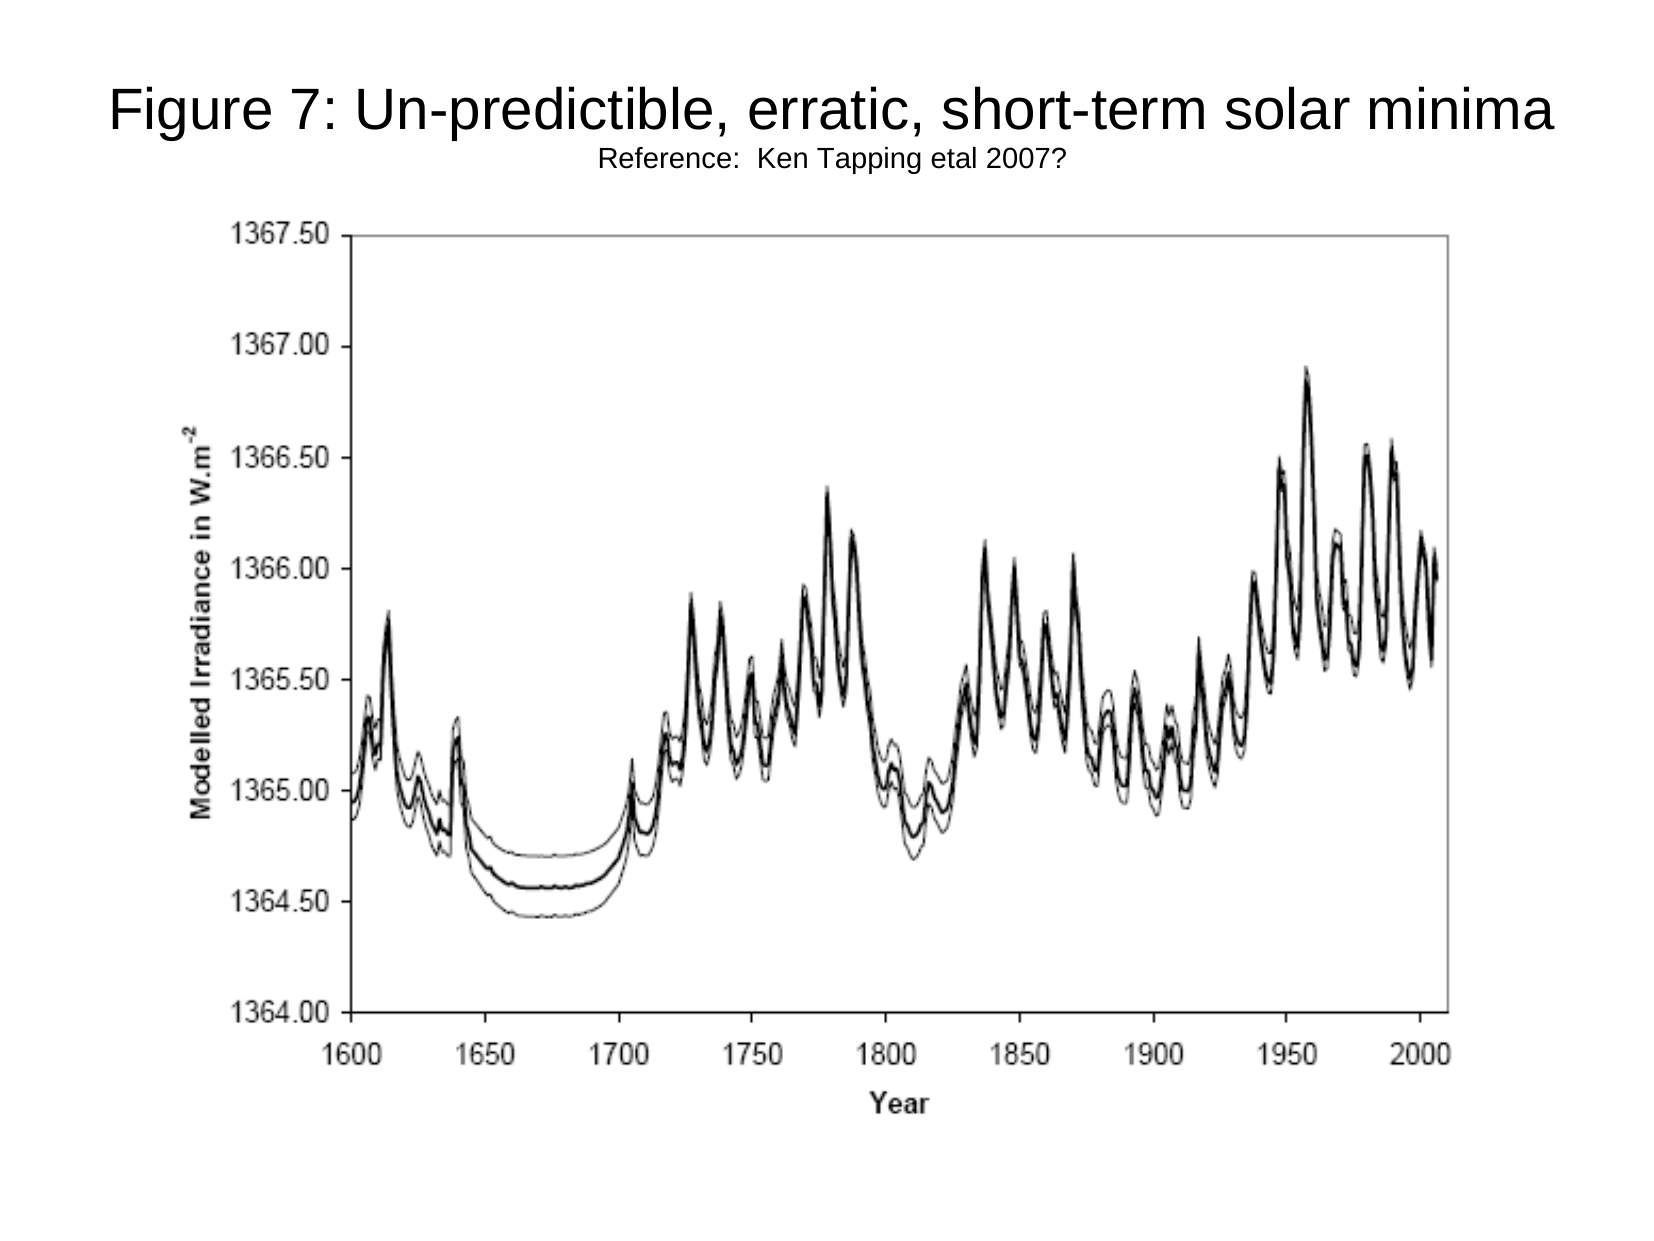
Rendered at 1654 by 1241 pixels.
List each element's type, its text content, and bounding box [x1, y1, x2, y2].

title Figure 7: Un-predictible, erratic, short-term solar minima Reference: Ken Tapping etal 2007? [88, 29, 1577, 222]
picture [95, 222, 1573, 1174]
